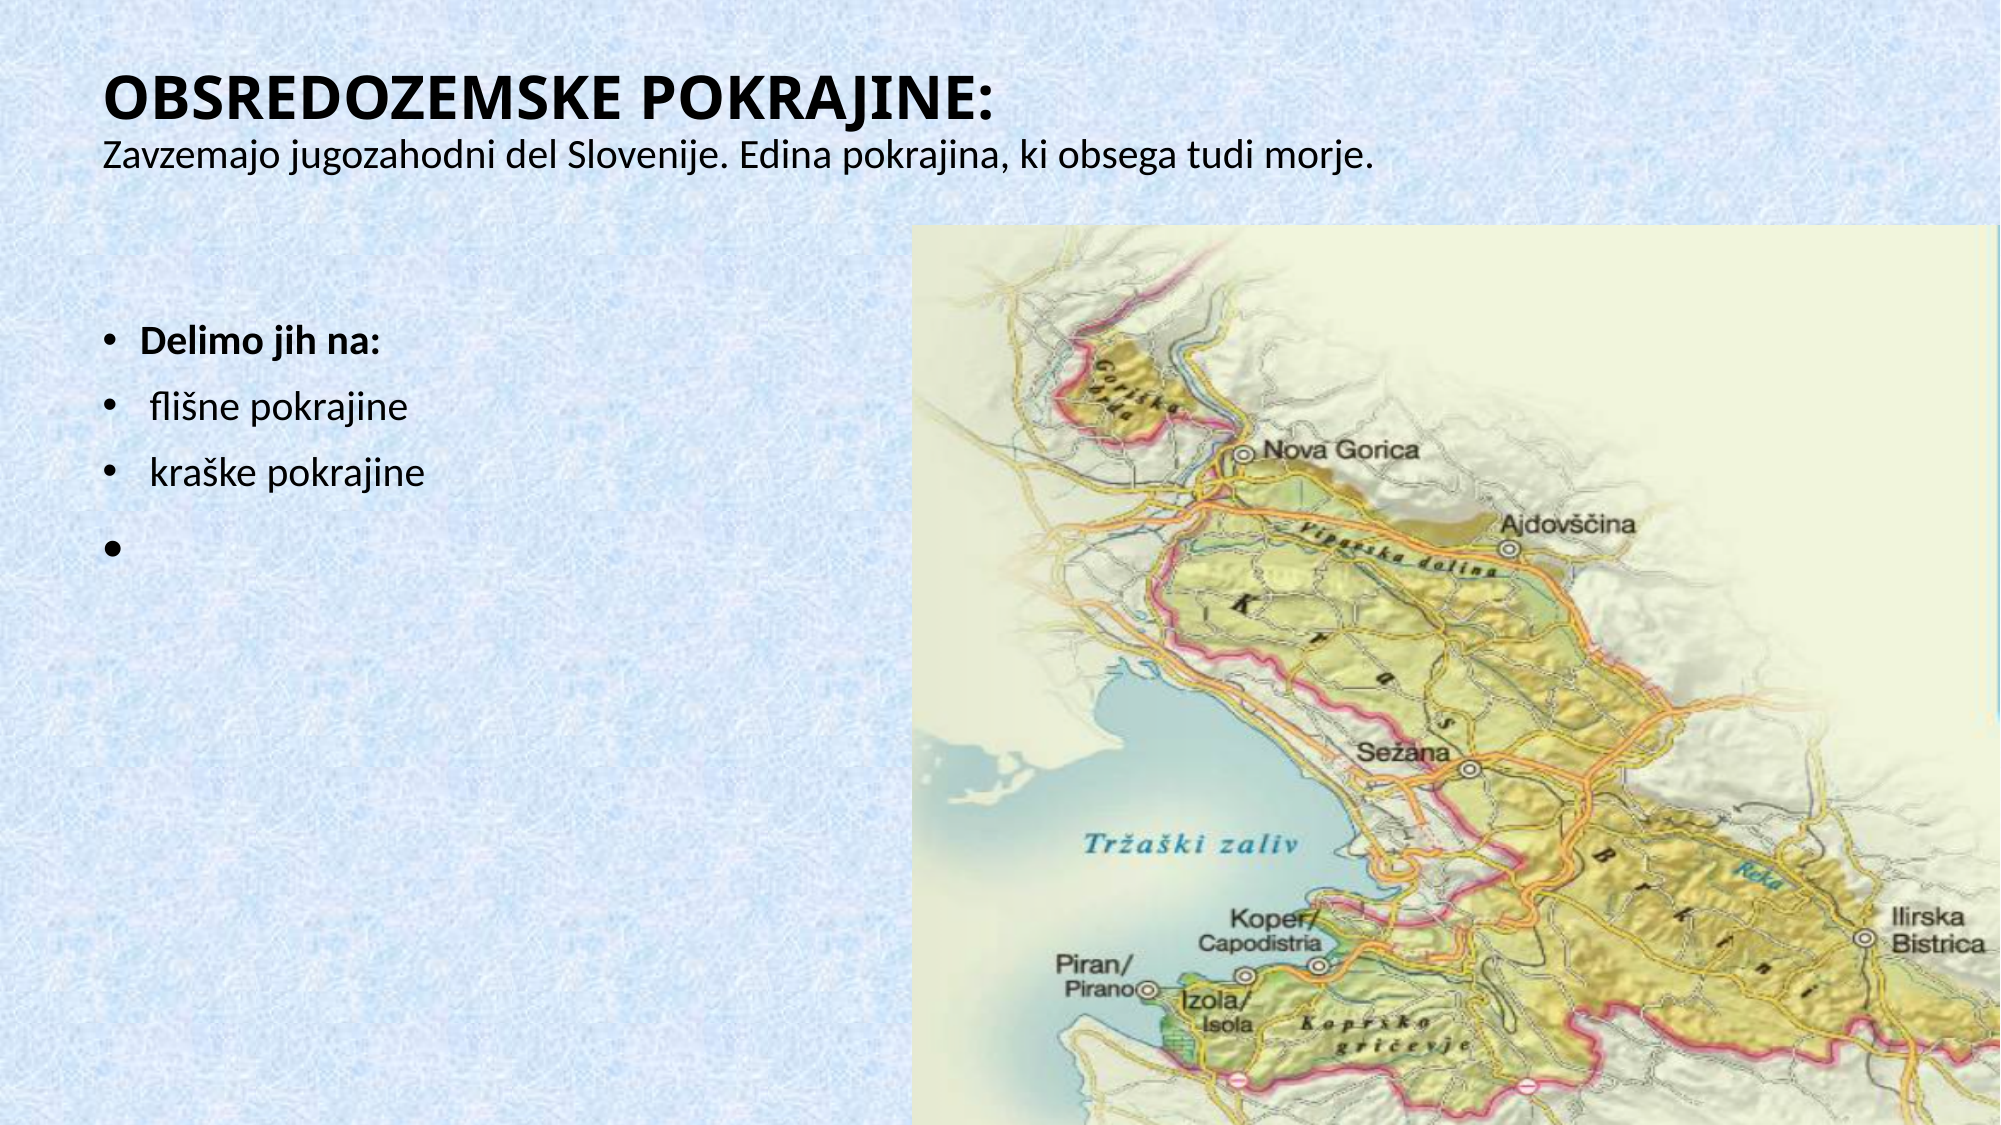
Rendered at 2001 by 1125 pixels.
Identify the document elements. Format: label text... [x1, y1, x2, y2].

picture [912, 225, 2000, 1125]
list Delimo jih na: flišne pokrajine kraške pokrajine [87, 311, 912, 1025]
title OBSREDOZEMSKE POKRAJINE: Zavzemajo jugozahodni del Slovenije. Edina pokrajina, ki obsega tudi morje. [87, 60, 1903, 311]
